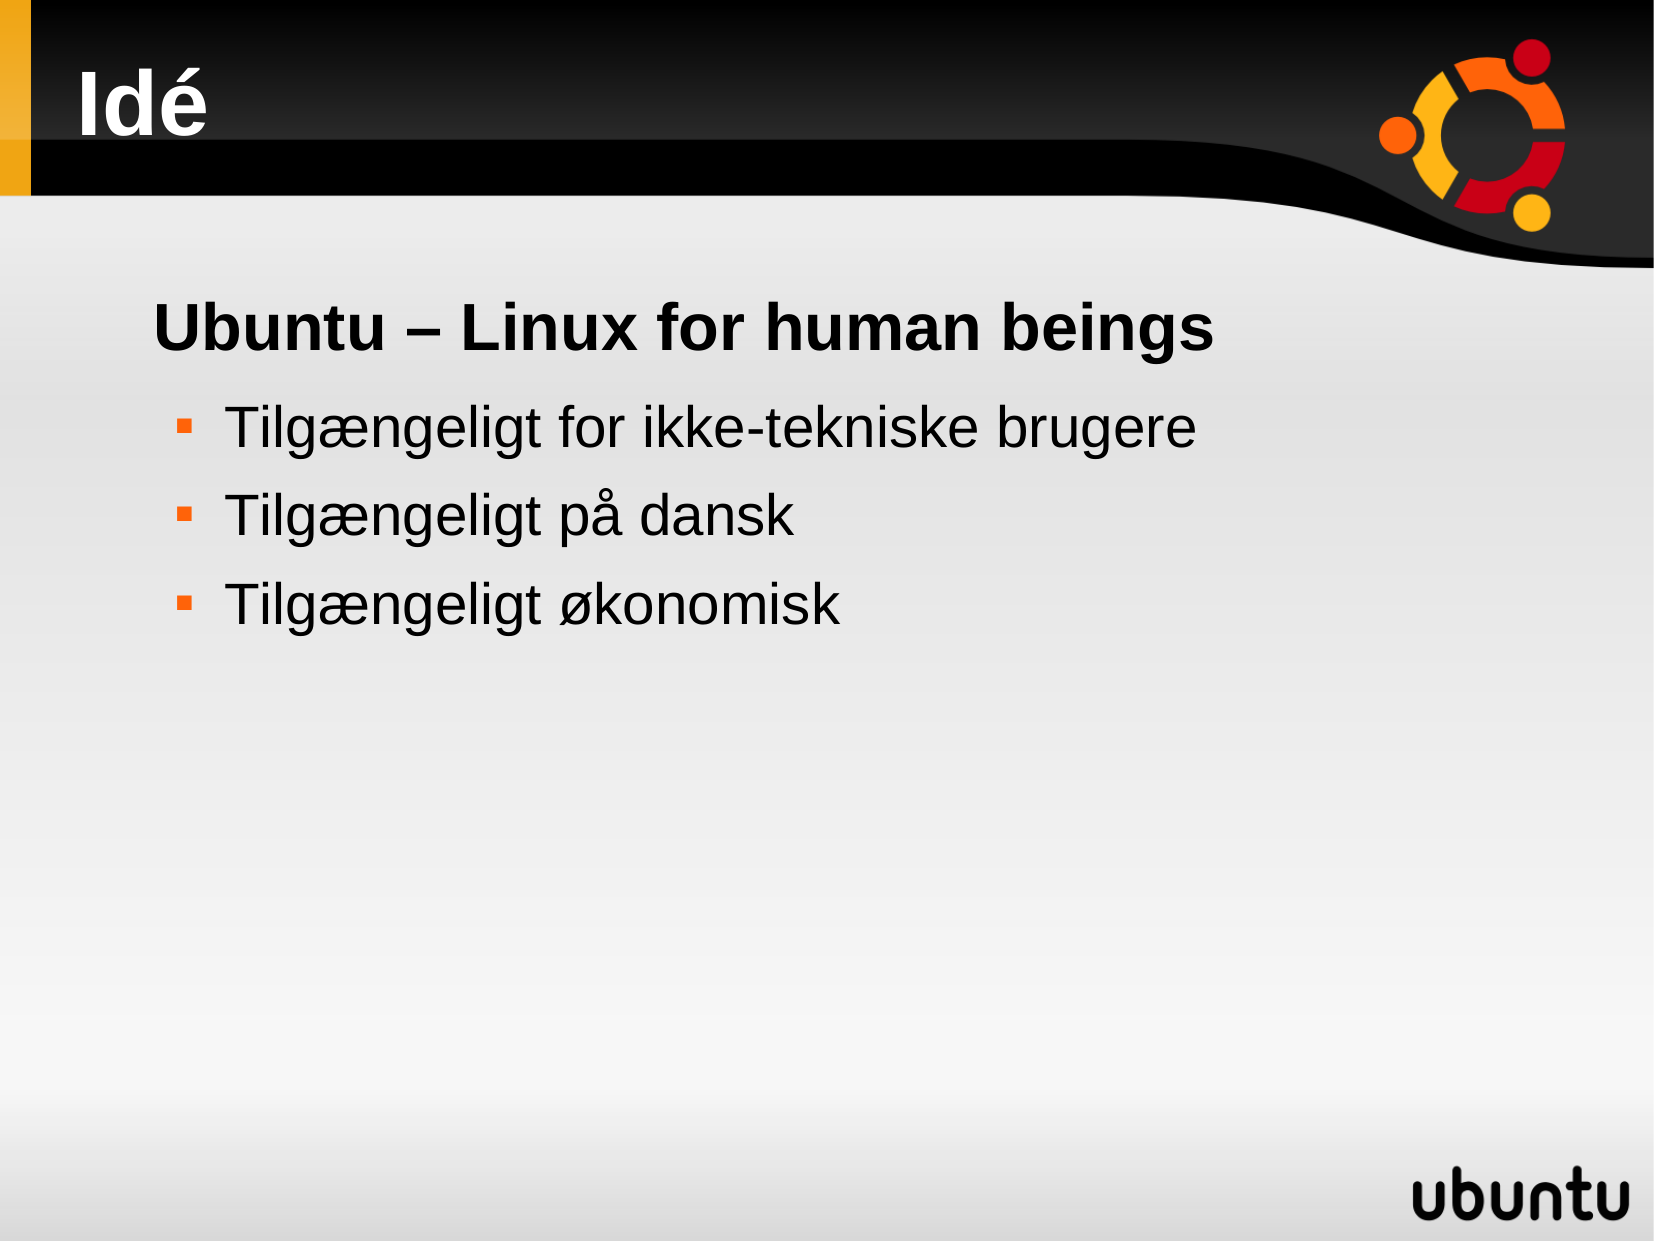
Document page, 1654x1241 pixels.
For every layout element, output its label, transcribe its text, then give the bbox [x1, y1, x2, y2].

title Idé [76, 7, 1565, 200]
picture [0, 0, 1654, 1241]
list Ubuntu – Linux for human beings Tilgængeligt for ikke-tekniske brugere Tilgængeligt på dansk Tilgængeligt økonomisk [82, 290, 1571, 1094]
